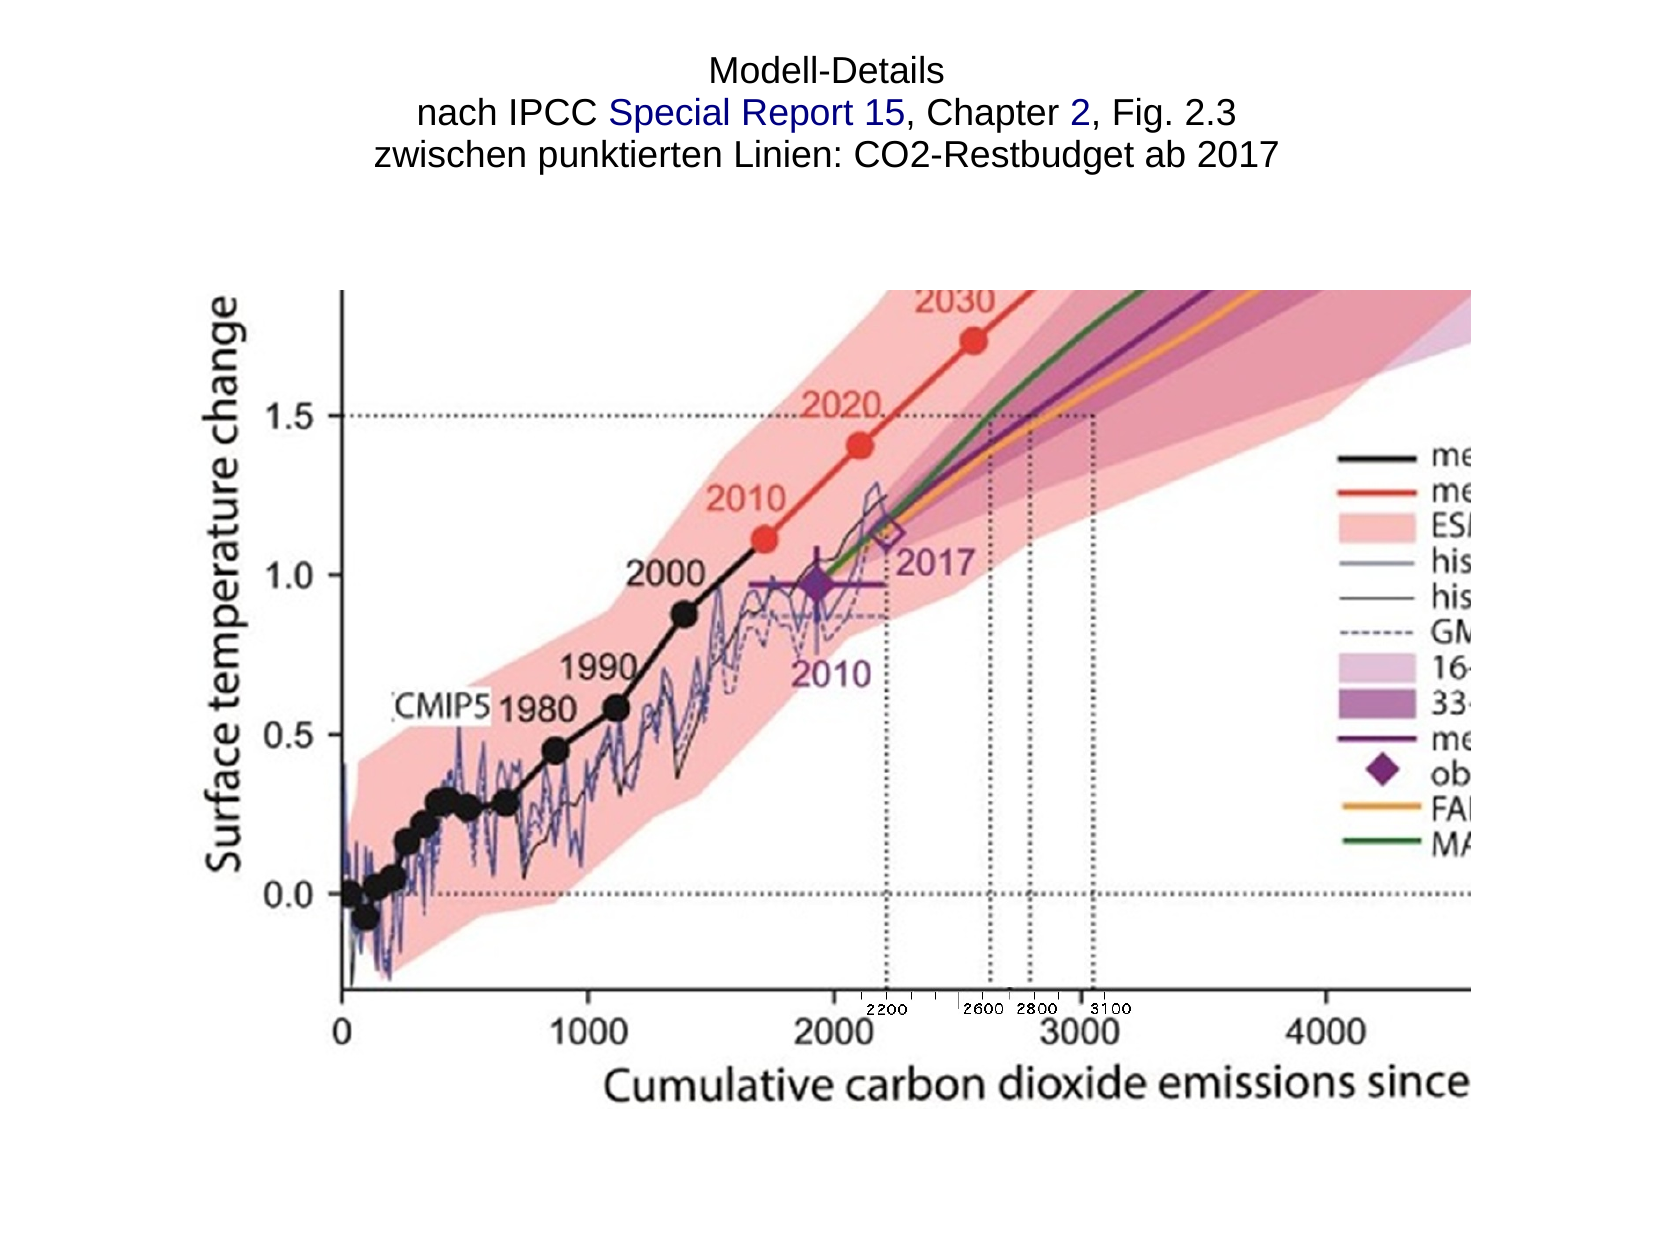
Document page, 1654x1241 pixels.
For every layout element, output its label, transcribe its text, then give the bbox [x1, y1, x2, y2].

title Modell-Details nach IPCC Special Report 15, Chapter 2, Fig. 2.3 zwischen punktierten Linien: CO2-Restbudget ab 2017 [82, 49, 1571, 257]
picture [183, 290, 1471, 1109]
